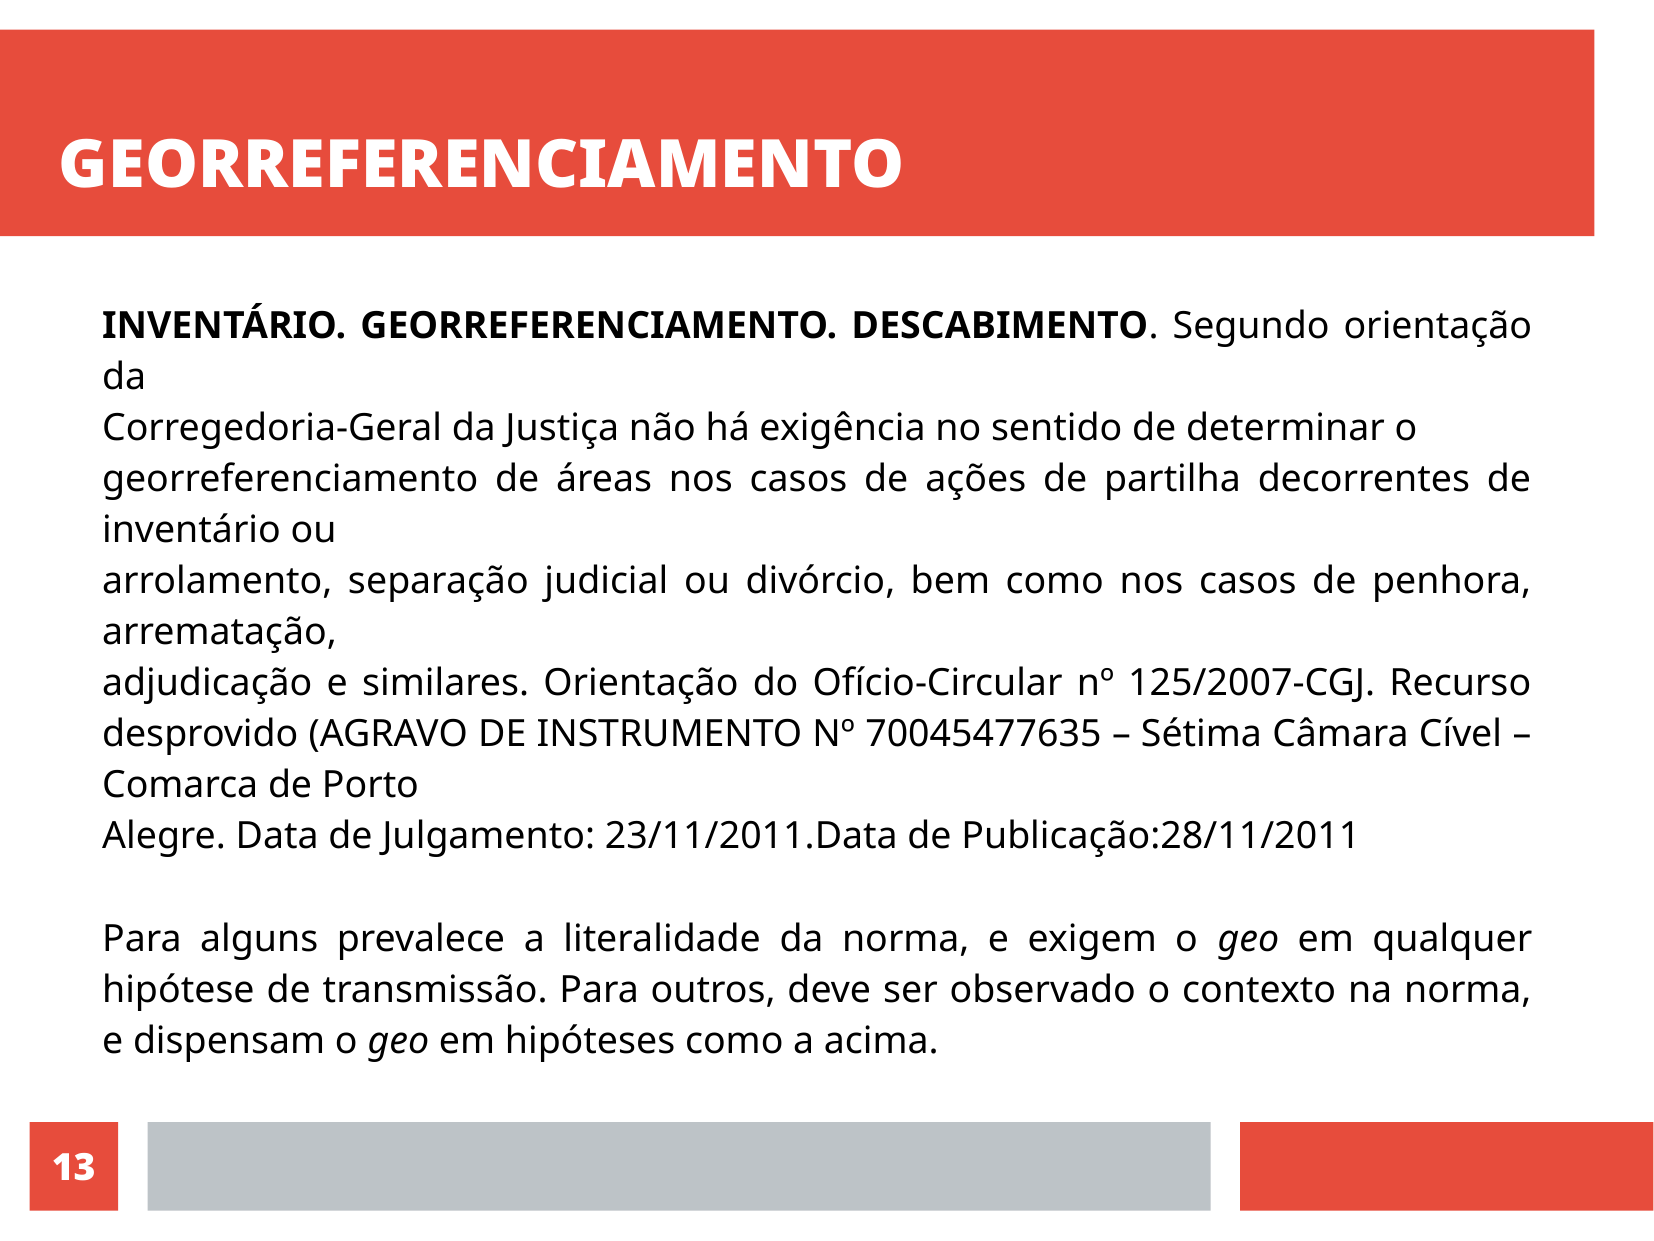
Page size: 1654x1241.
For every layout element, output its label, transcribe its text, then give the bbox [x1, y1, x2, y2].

text_box INVENTÁRIO. GEORREFERENCIAMENTO. DESCABIMENTO. Segundo orientação da Corregedoria-Geral da Justiça não há exigência no sentido de determinar o georreferenciamento de áreas nos casos de ações de partilha decorrentes de inventário ou arrolamento, separação judicial ou divórcio, bem como nos casos de penhora, arrematação, adjudicação e similares. Orientação do Ofício-Circular nº 125/2007-CGJ. Recurso desprovido (AGRAVO DE INSTRUMENTO Nº 70045477635 – Sétima Câmara Cível – Comarca de Porto Alegre. Data de Julgamento: 23/11/2011.Data de Publicação:28/11/2011 Para alguns prevalece a literalidade da norma, e exigem o geo em qualquer hipótese de transmissão. Para outros, deve ser observado o contexto na norma, e dispensam o geo em hipóteses como a acima. [87, 291, 1548, 1016]
title GEORREFERENCIAMENTO [59, 59, 1595, 207]
